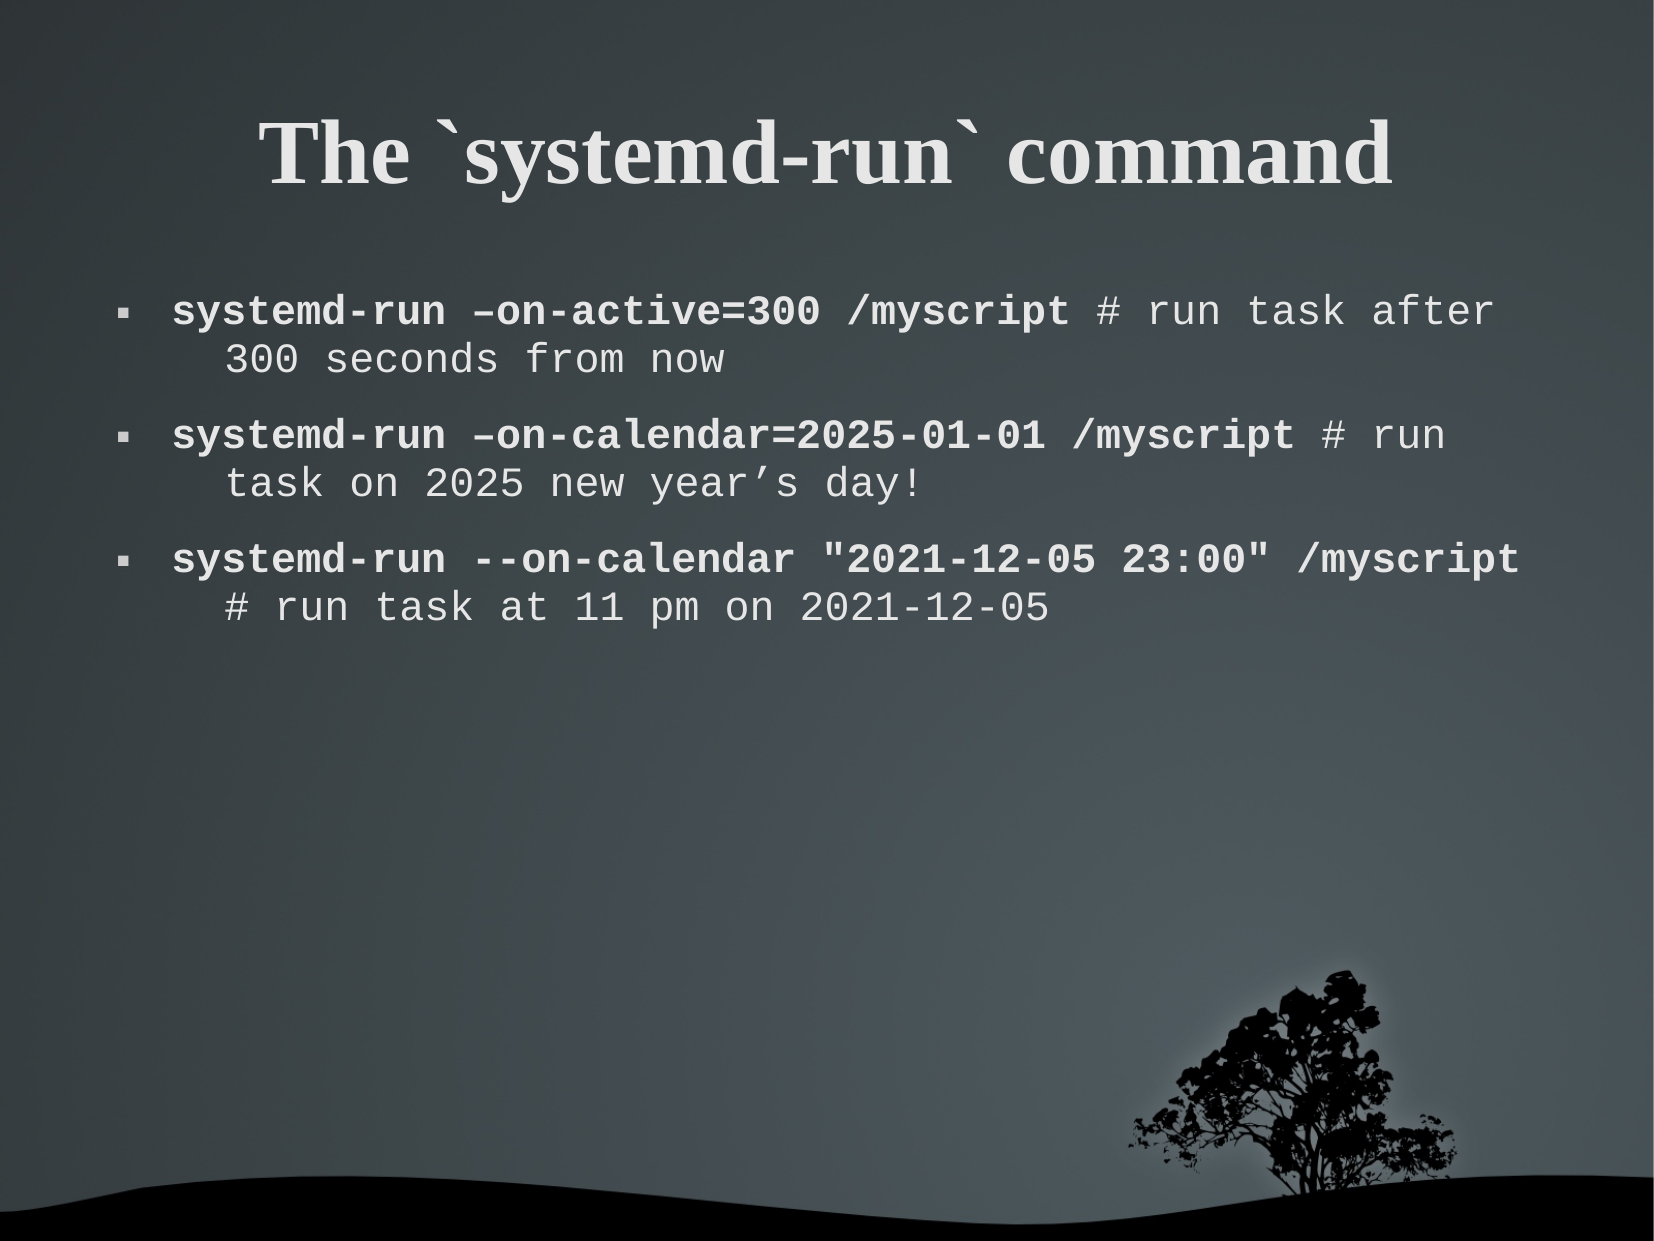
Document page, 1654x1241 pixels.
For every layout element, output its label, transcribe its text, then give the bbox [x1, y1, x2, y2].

picture [0, 0, 1654, 1241]
list systemd-run –on-active=300 /myscript # run task after 300 seconds from now systemd-run –on-calendar=2025-01-01 /myscript # run task on 2025 new year’s day! systemd-run --on-calendar "2021-12-05 23:00" /myscript # run task at 11 pm on 2021-12-05 [82, 290, 1571, 1109]
title The `systemd-run` command [82, 49, 1571, 257]
